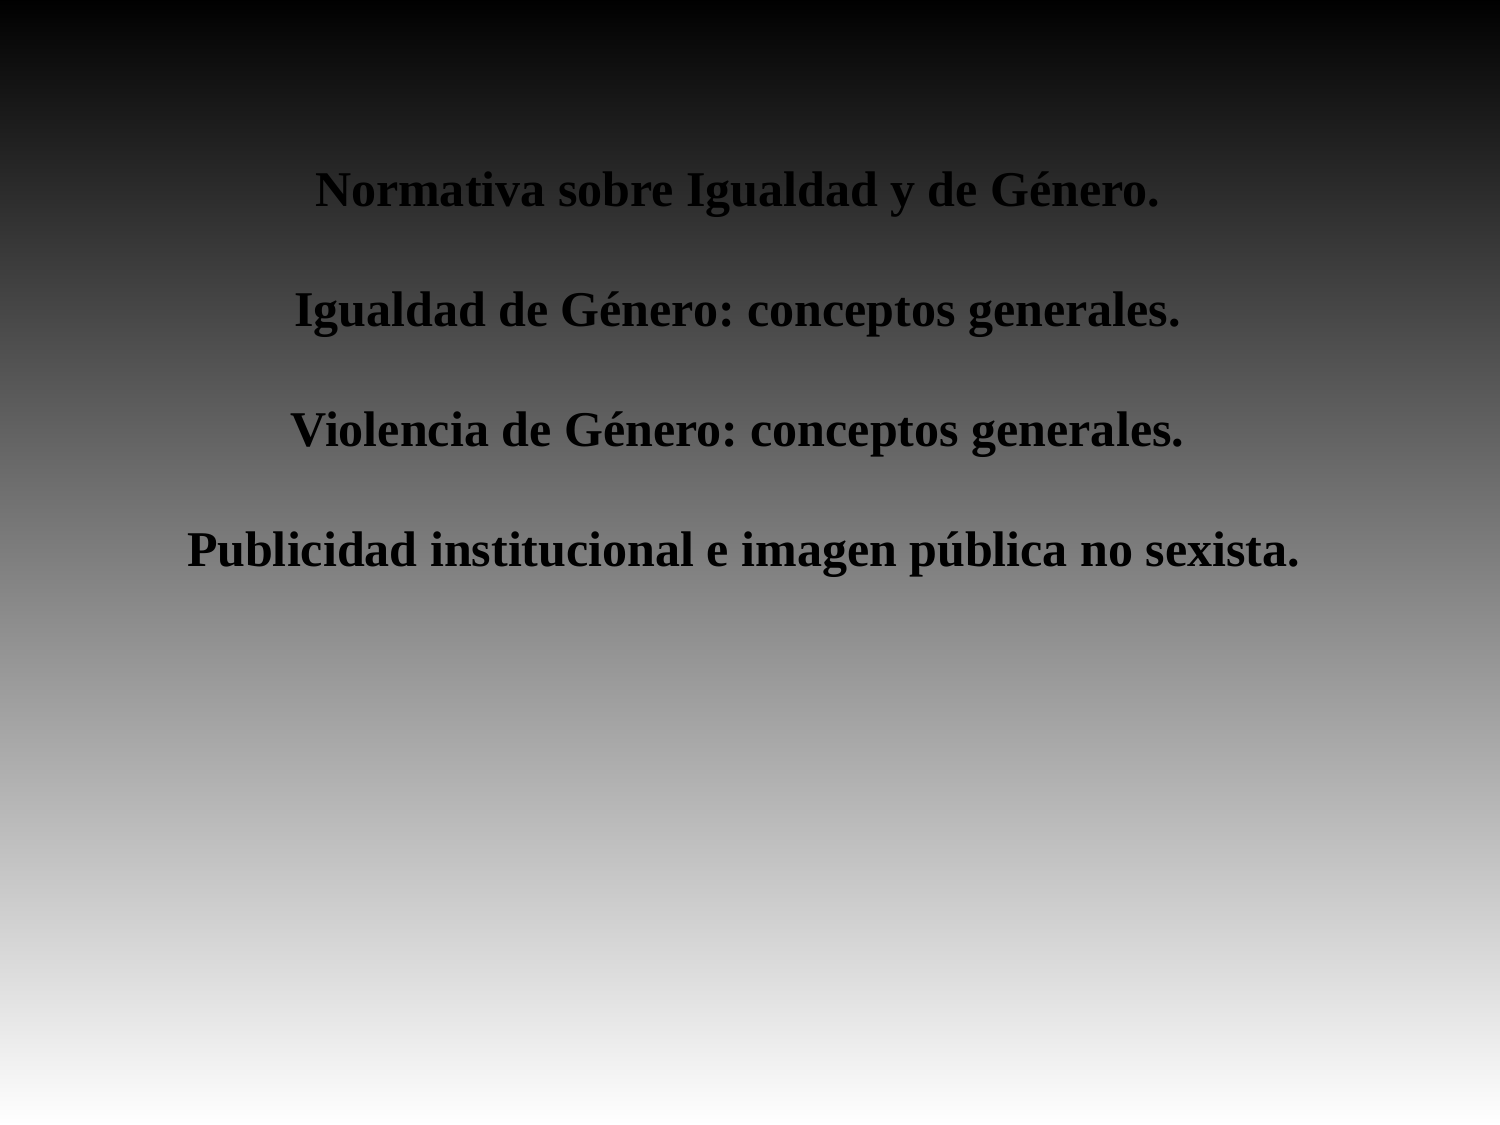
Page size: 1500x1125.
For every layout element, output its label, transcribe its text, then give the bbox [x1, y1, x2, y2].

title Normativa sobre Igualdad y de Género. Igualdad de Género: conceptos generales. Violencia de Género: conceptos generales. Publicidad institucional e imagen pública no sexista. [159, 149, 1329, 846]
